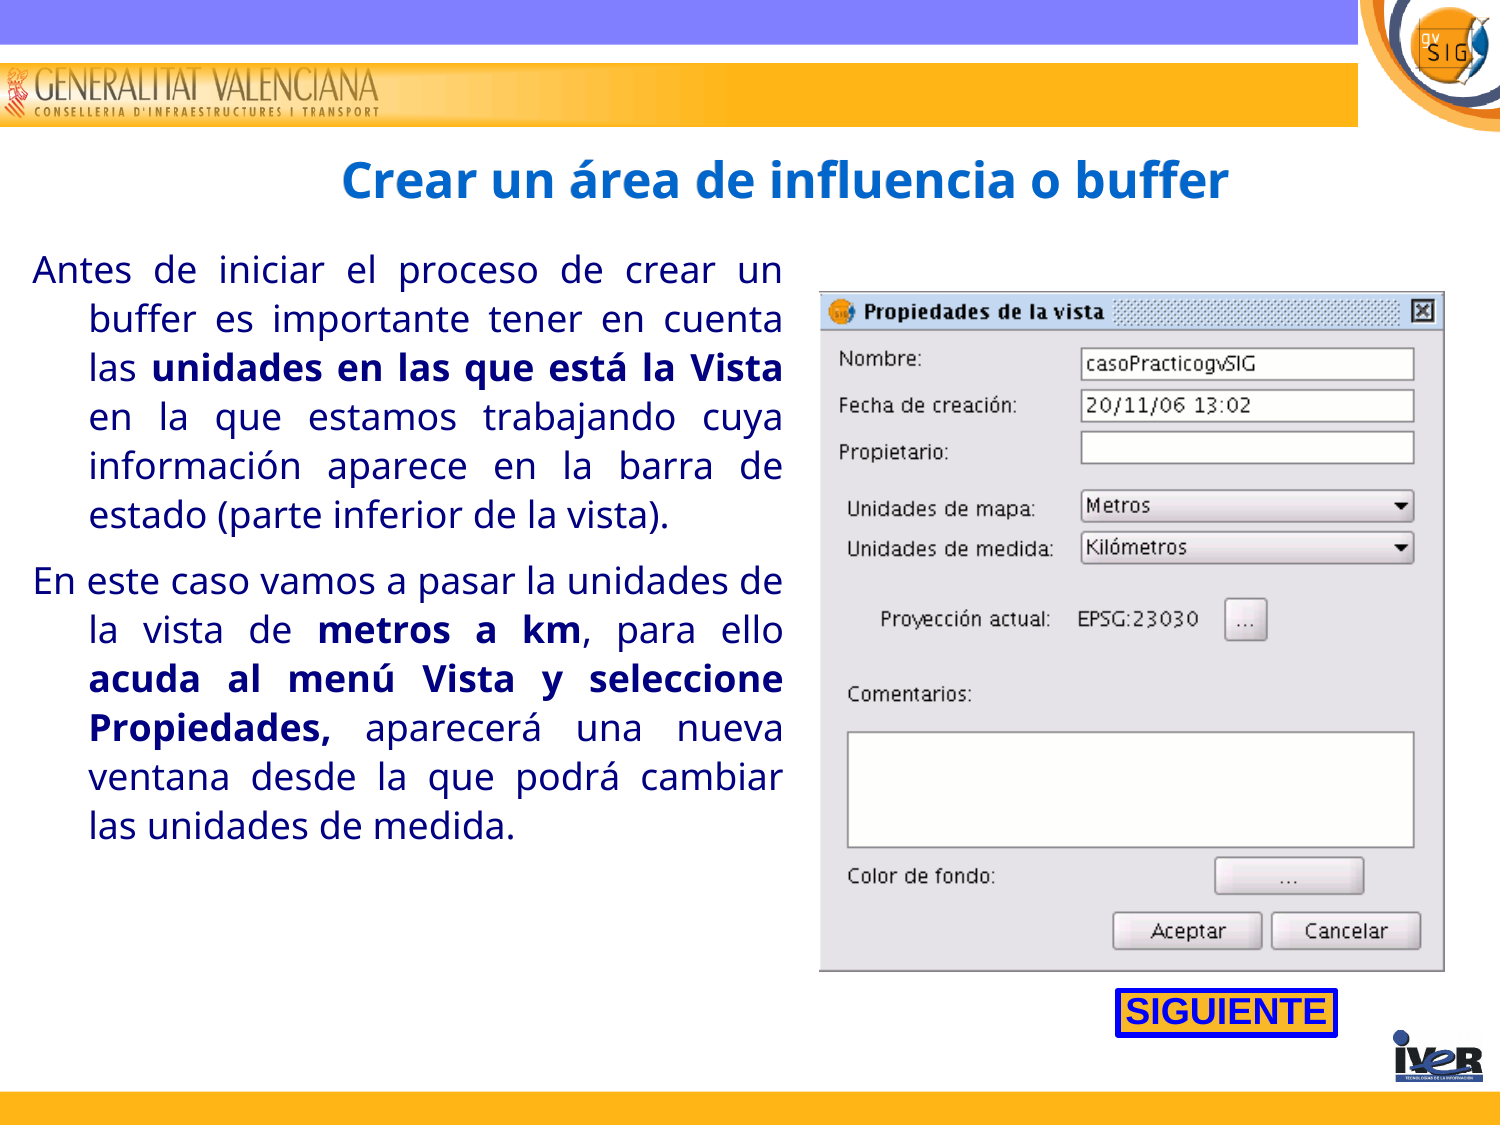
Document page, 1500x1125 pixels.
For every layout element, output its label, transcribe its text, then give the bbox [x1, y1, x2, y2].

picture [819, 291, 1445, 972]
picture [1393, 1030, 1483, 1082]
picture [1358, 0, 1500, 133]
title Crear un área de influencia o buffer [145, 67, 1427, 291]
text_box SIGUIENTE [1117, 990, 1336, 1035]
list Antes de iniciar el proceso de crear un buffer es importante tener en cuenta las unidades en las que está la Vista en la que estamos trabajando cuya información aparece en la barra de estado (parte inferior de la vista). En este caso vamos a pasar la unidades de la vista de metros a km, para ello acuda al menú Vista y seleccione Propiedades, aparecerá una nueva ventana desde la que podrá cambiar las unidades de medida. [32, 244, 785, 999]
